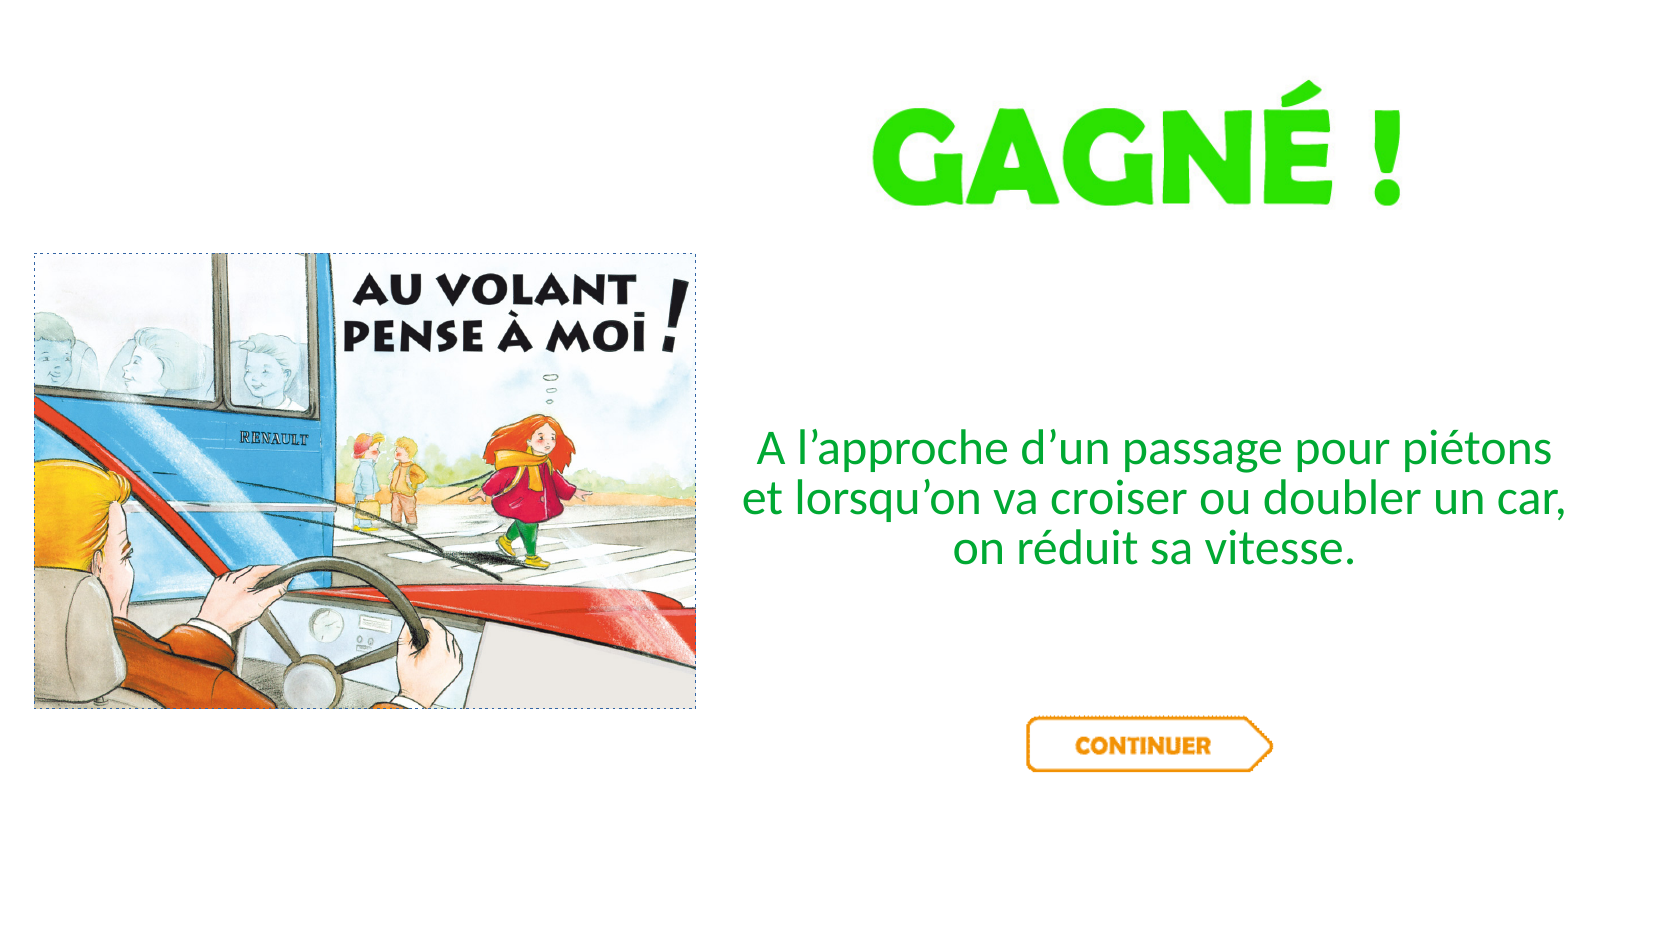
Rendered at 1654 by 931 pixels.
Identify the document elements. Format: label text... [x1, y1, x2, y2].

picture [1025, 714, 1276, 775]
picture [834, 59, 1447, 237]
picture [34, 253, 696, 709]
text_box A l’approche d’un passage pour piétons et lorsqu’on va croiser ou doubler un car, on réduit sa vitesse. [696, 419, 1613, 656]
